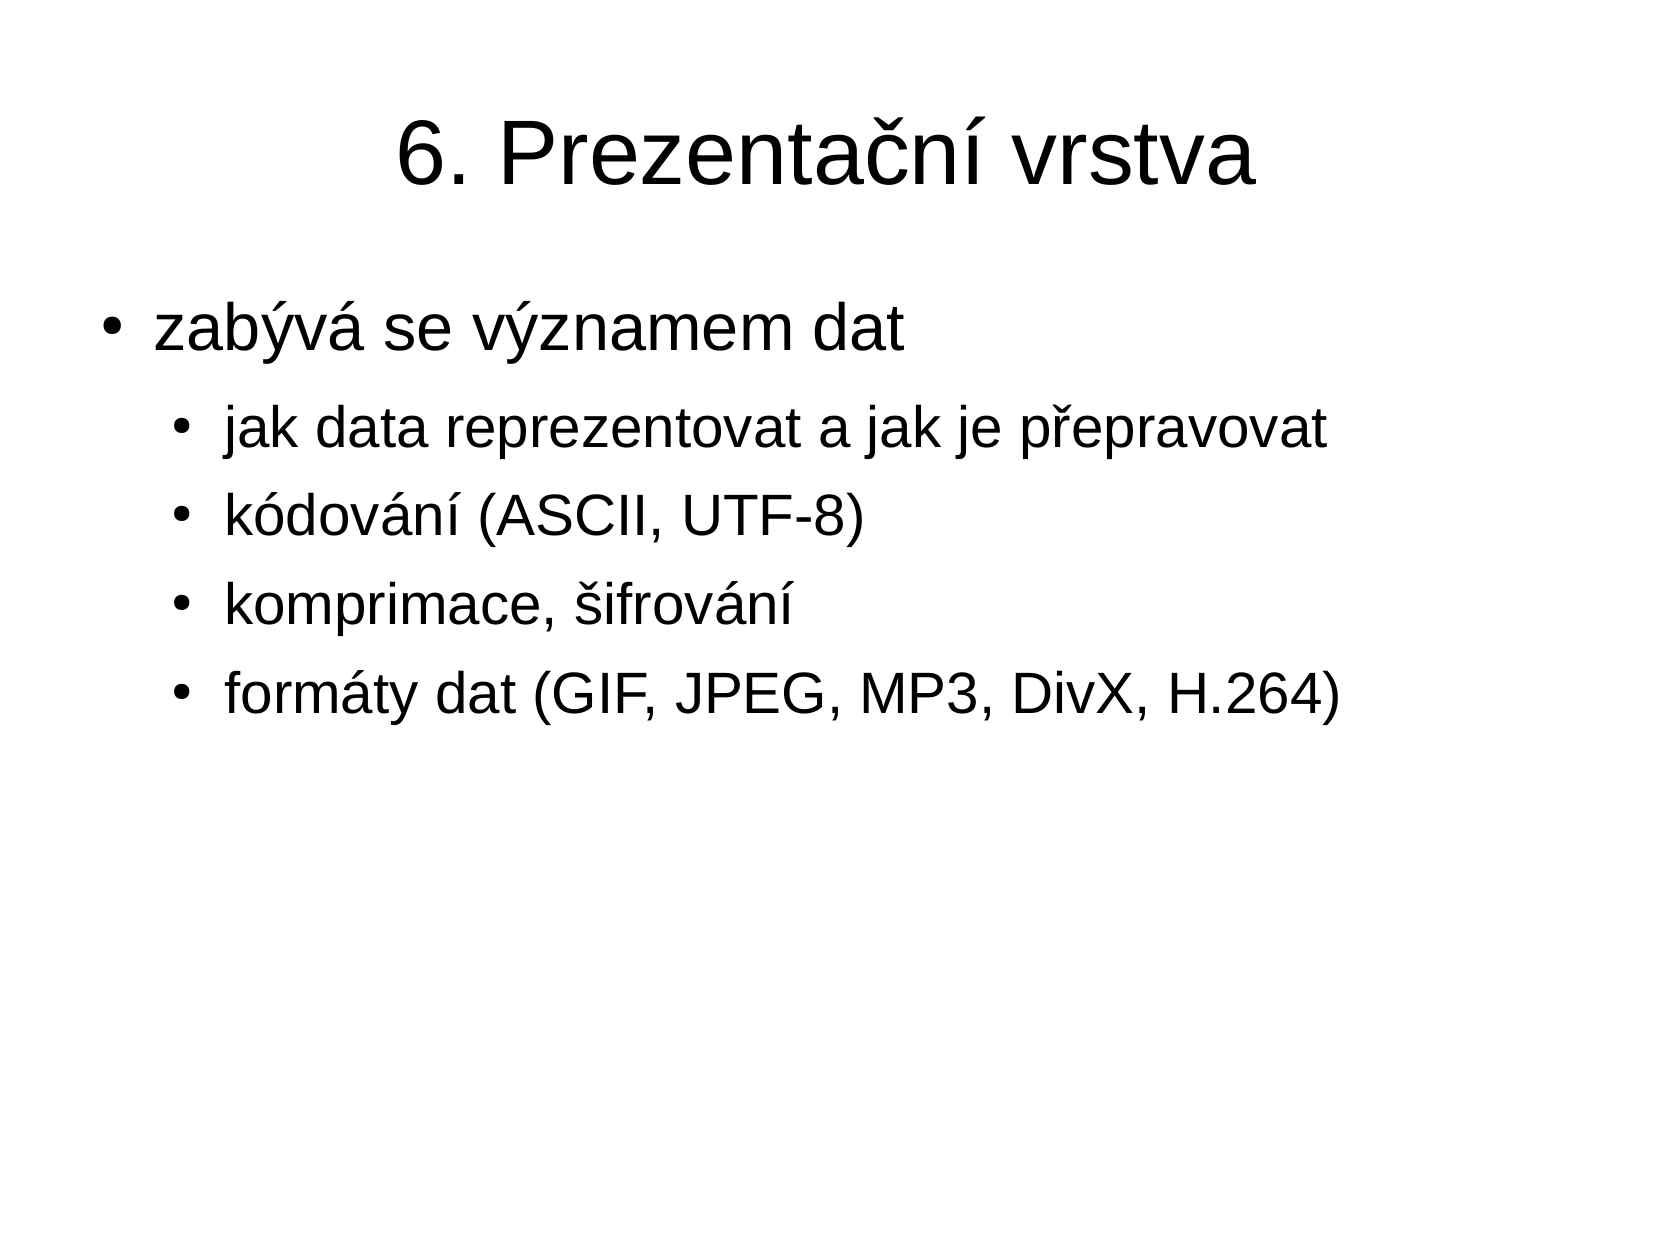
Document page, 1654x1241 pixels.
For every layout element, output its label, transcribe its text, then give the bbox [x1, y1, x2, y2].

list zabývá se významem dat jak data reprezentovat a jak je přepravovat kódování (ASCII, UTF-8) komprimace, šifrování formáty dat (GIF, JPEG, MP3, DivX, H.264) [82, 290, 1571, 1109]
title 6. Prezentační vrstva [82, 49, 1571, 257]
